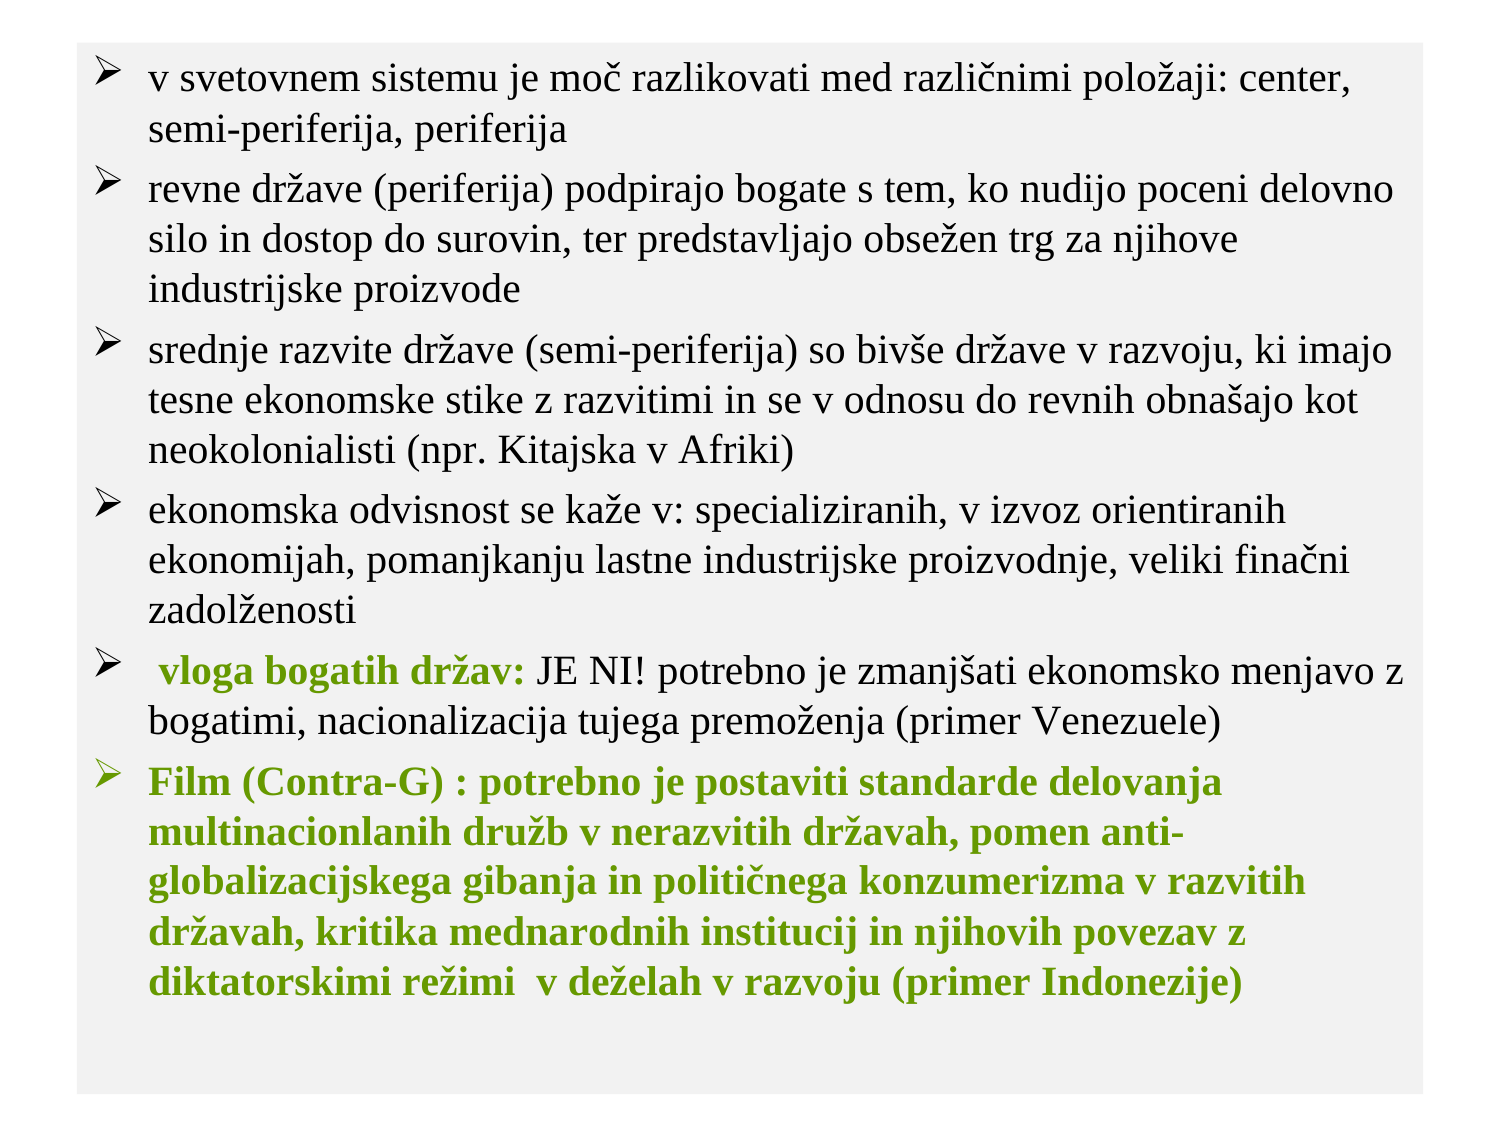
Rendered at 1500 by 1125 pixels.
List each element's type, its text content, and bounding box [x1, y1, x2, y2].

list v svetovnem sistemu je moč razlikovati med različnimi položaji: center, semi-periferija, periferija revne države (periferija) podpirajo bogate s tem, ko nudijo poceni delovno silo in dostop do surovin, ter predstavljajo obsežen trg za njihove industrijske proizvode srednje razvite države (semi-periferija) so bivše države v razvoju, ki imajo tesne ekonomske stike z razvitimi in se v odnosu do revnih obnašajo kot neokolonialisti (npr. Kitajska v Afriki) ekonomska odvisnost se kaže v: specializiranih, v izvoz orientiranih ekonomijah, pomanjkanju lastne industrijske proizvodnje, veliki finačni zadolženosti vloga bogatih držav: JE NI! potrebno je zmanjšati ekonomsko menjavo z bogatimi, nacionalizacija tujega premoženja (primer Venezuele) Film (Contra-G) : potrebno je postaviti standarde delovanja multinacionlanih družb v nerazvitih državah, pomen anti-globalizacijskega gibanja in političnega konzumerizma v razvitih državah, kritika mednarodnih institucij in njihovih povezav z diktatorskimi režimi v deželah v razvoju (primer Indonezije) [76, 42, 1424, 1095]
